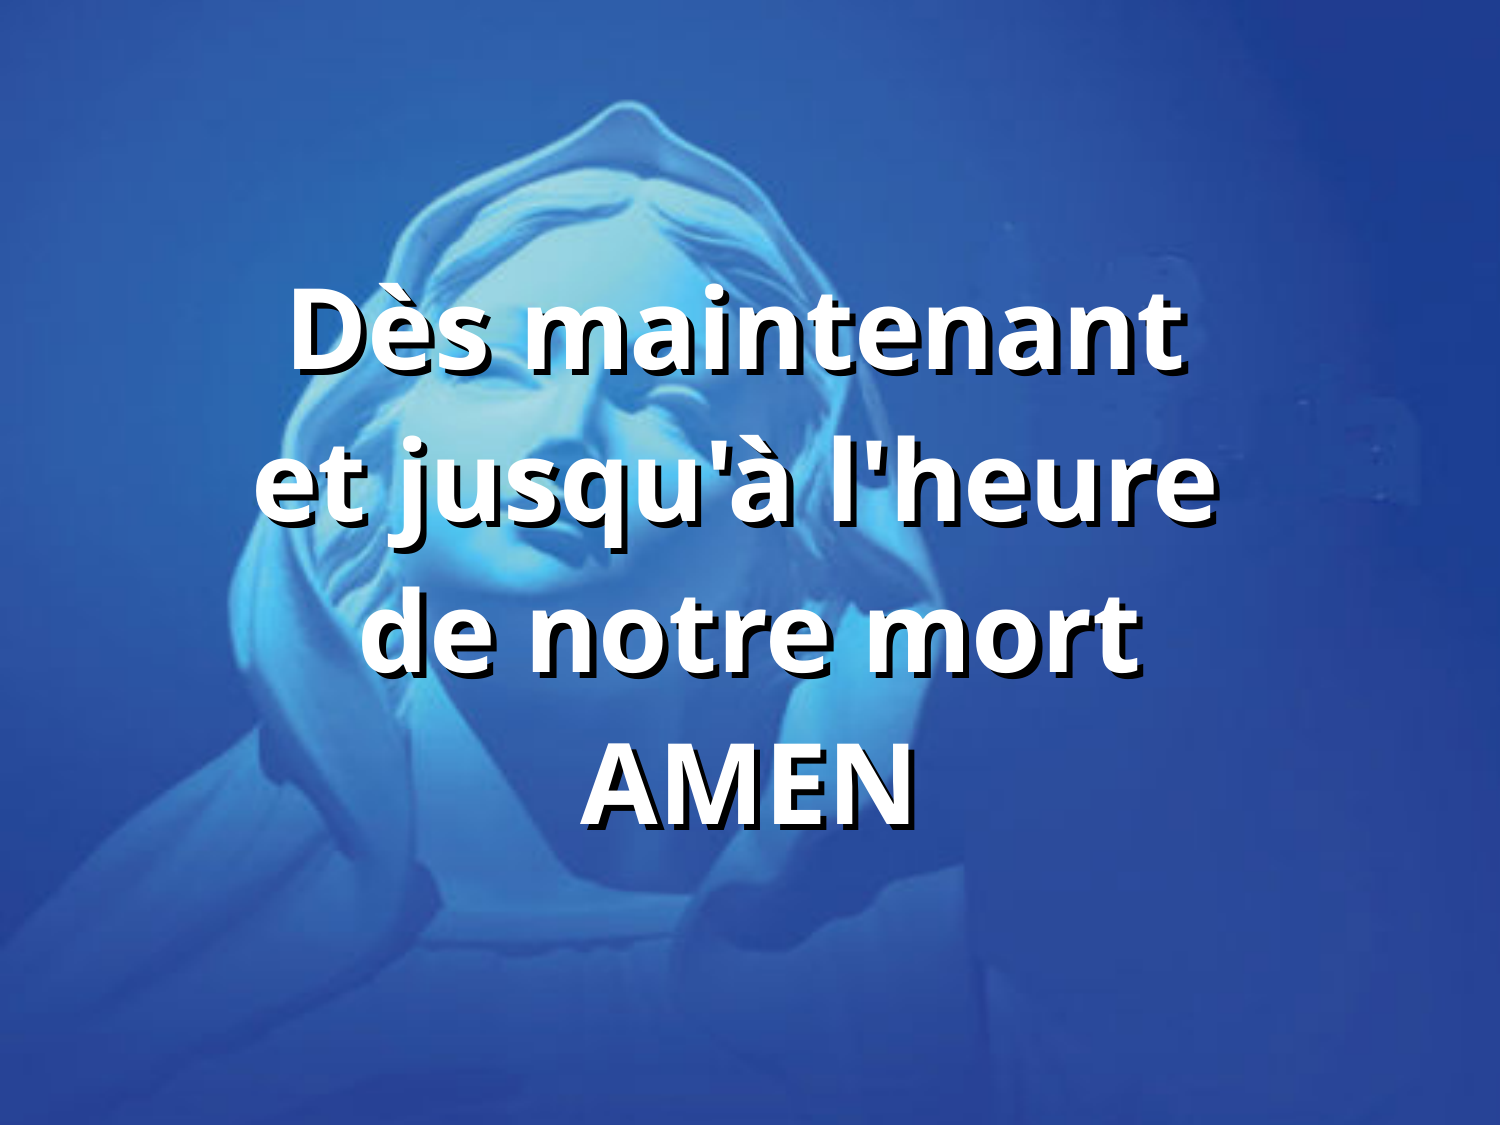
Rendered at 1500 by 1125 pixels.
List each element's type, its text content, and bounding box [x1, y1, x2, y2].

subtitle Dès maintenant et jusqu'à l'heure de notre mort AMEN [21, 0, 1479, 1121]
picture [0, 0, 1500, 1125]
